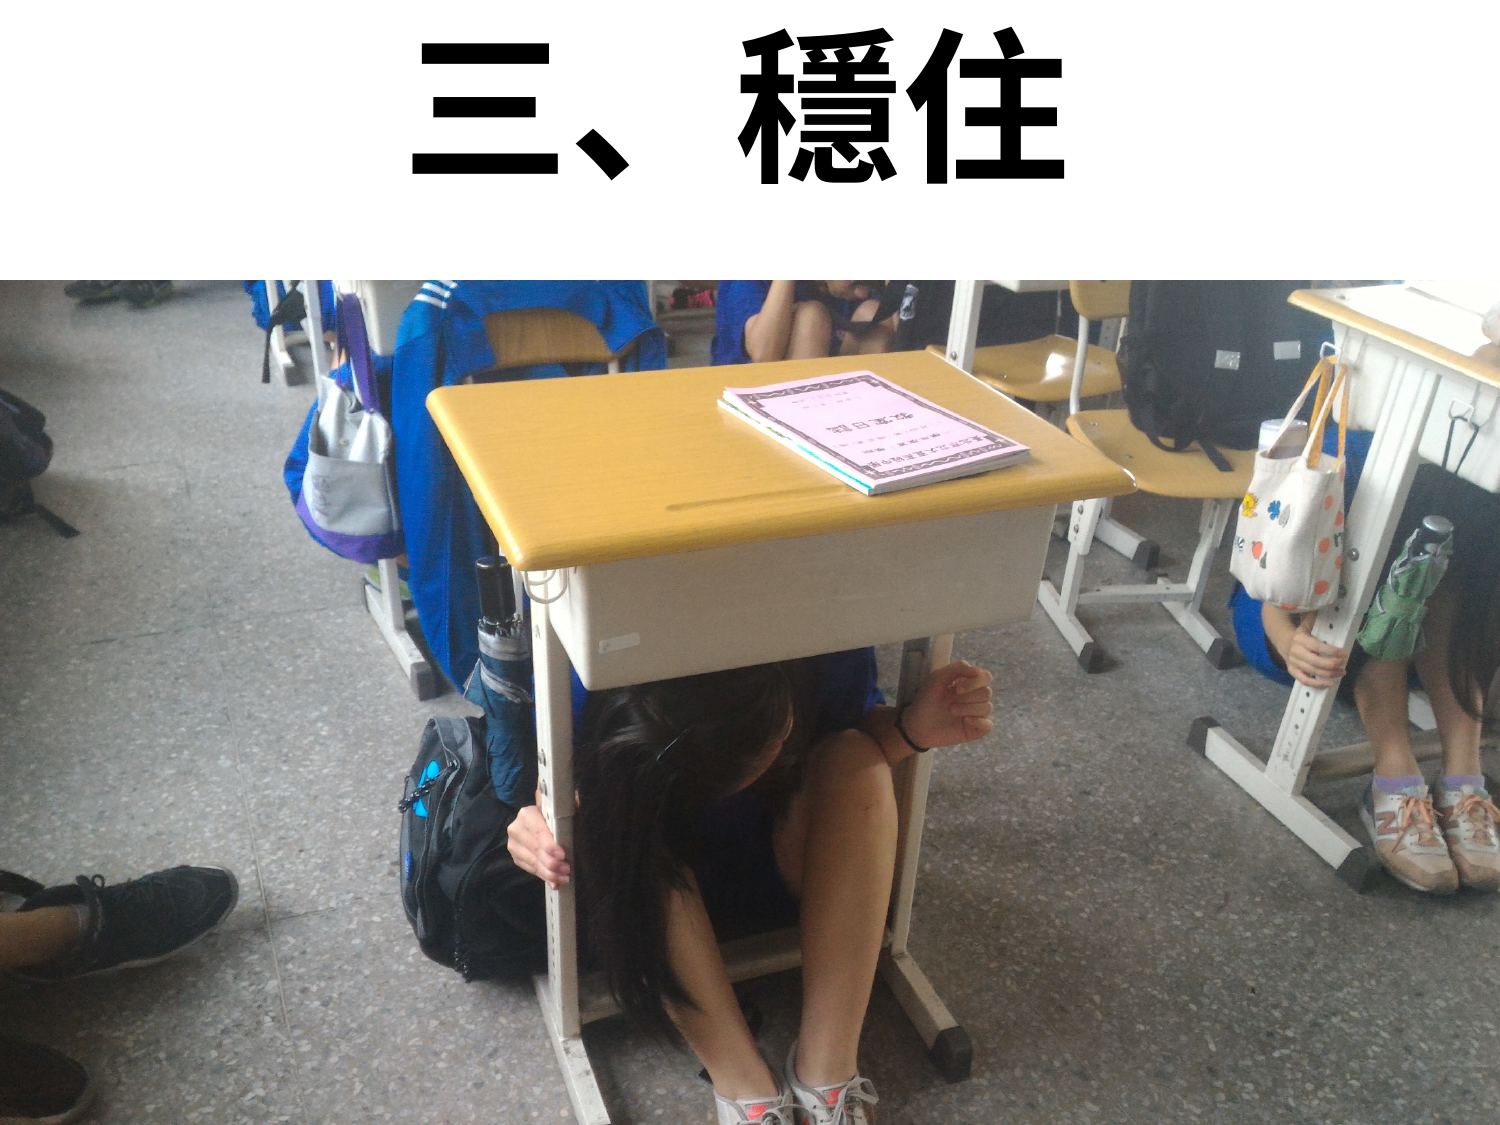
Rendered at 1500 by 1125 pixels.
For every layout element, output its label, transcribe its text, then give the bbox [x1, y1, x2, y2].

text_box 三、穩住 [387, 0, 1085, 210]
picture [0, 280, 1500, 1125]
